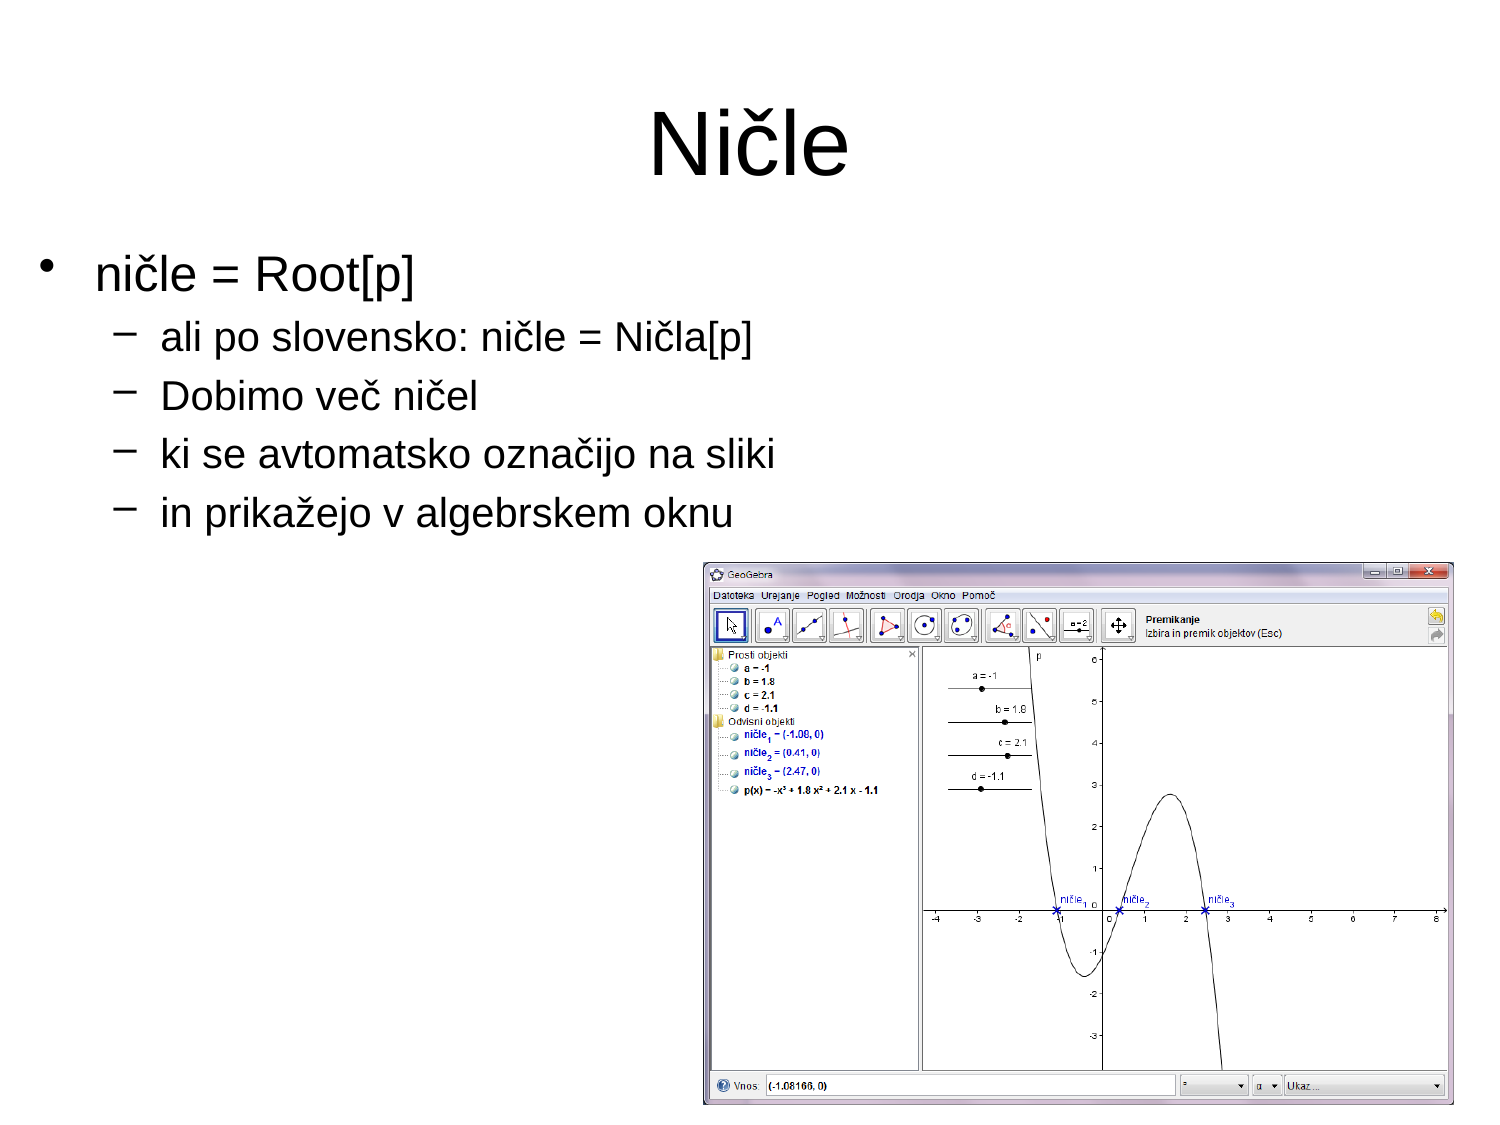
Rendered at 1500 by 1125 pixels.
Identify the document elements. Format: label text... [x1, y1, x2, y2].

picture [703, 562, 1454, 1105]
title Ničle [75, 45, 1425, 233]
list ničle = Root[p] ali po slovensko: ničle = Ničla[p] Dobimo več ničel ki se avtomatsko označijo na sliki in prikažejo v algebrskem oknu [23, 234, 1374, 977]
